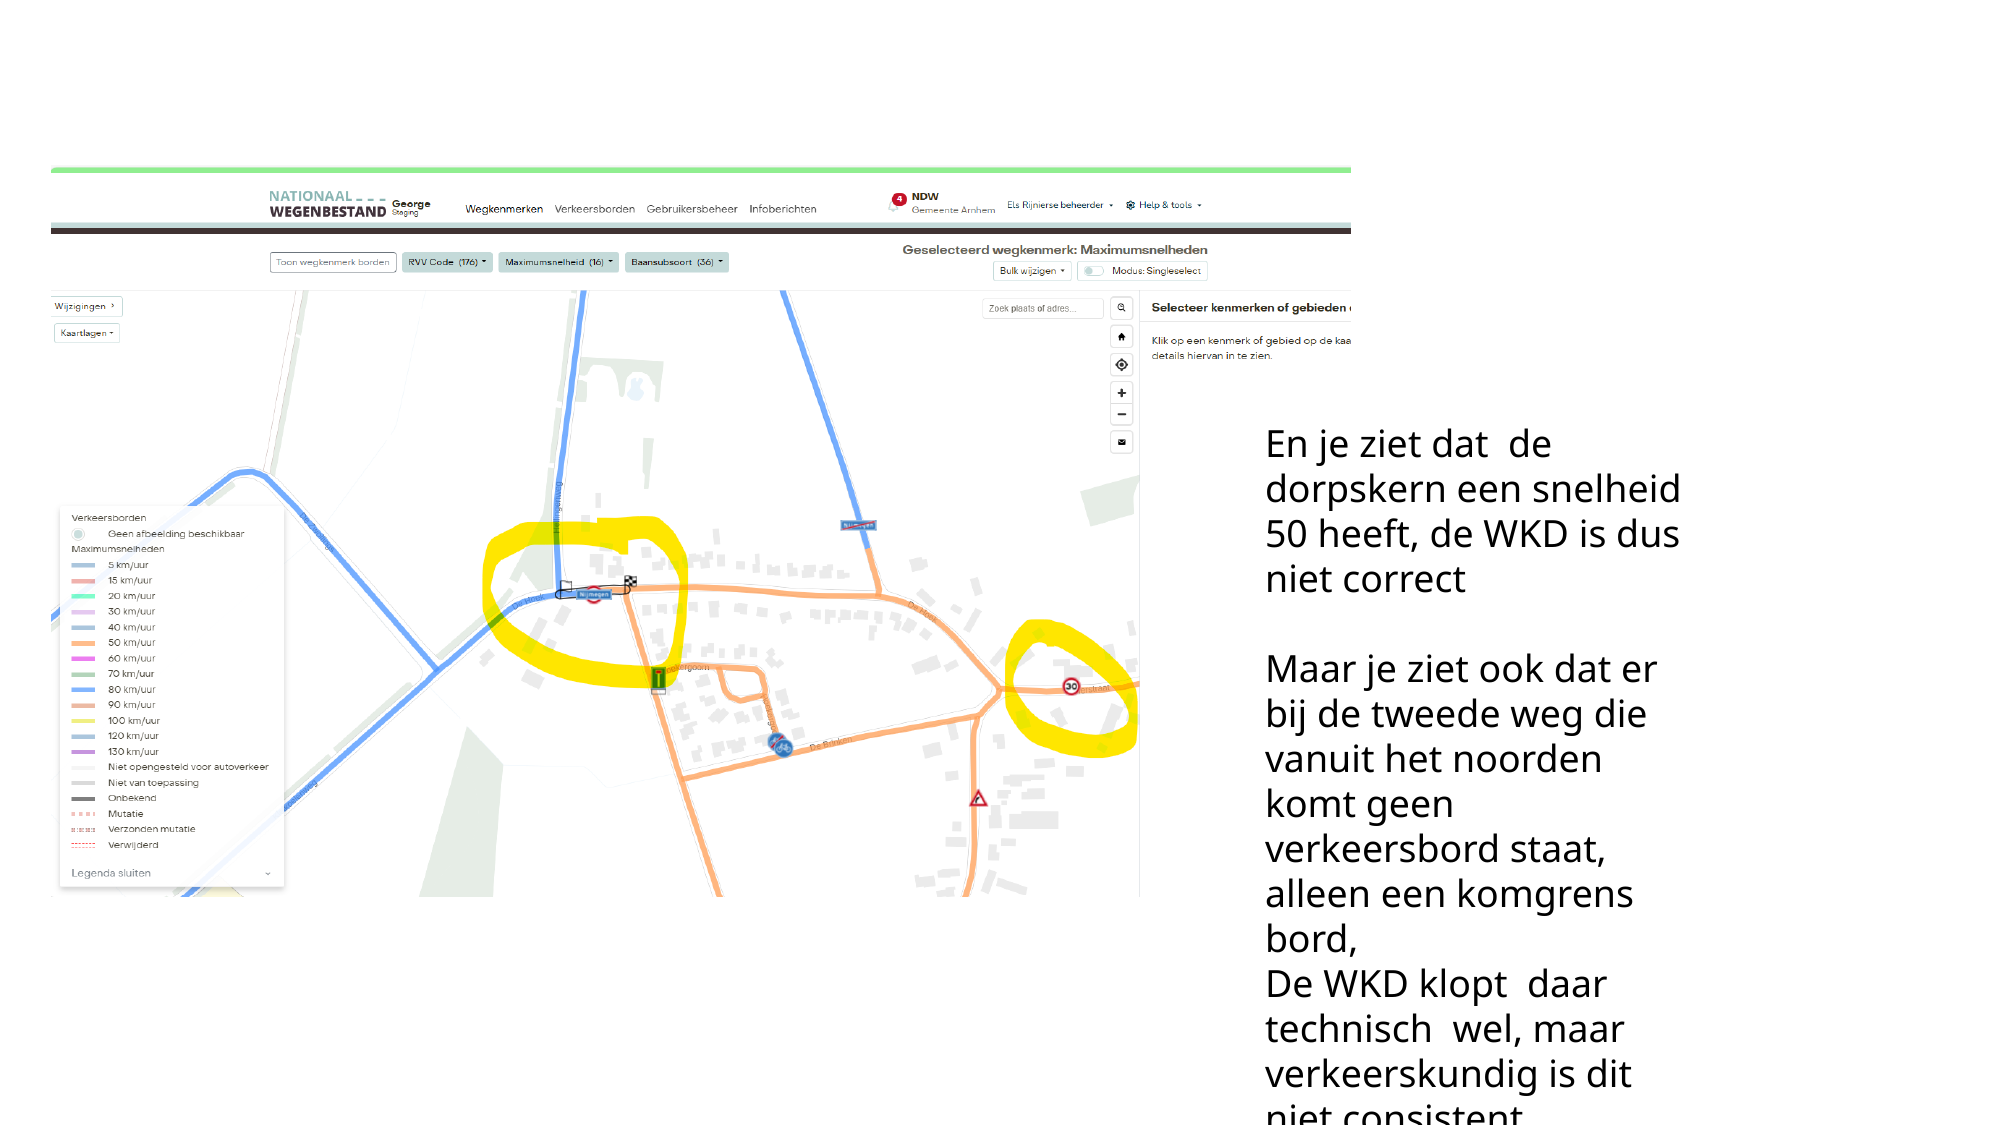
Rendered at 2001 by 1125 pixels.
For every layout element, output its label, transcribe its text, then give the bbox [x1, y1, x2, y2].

picture [51, 165, 1351, 897]
text_box En je ziet dat de dorpskern een snelheid 50 heeft, de WKD is dus niet correct Maar je ziet ook dat er bij de tweede weg die vanuit het noorden komt geen verkeersbord staat, alleen een komgrens bord, De WKD klopt daar technisch wel, maar verkeerskundig is dit niet consistent [1250, 412, 1701, 1064]
